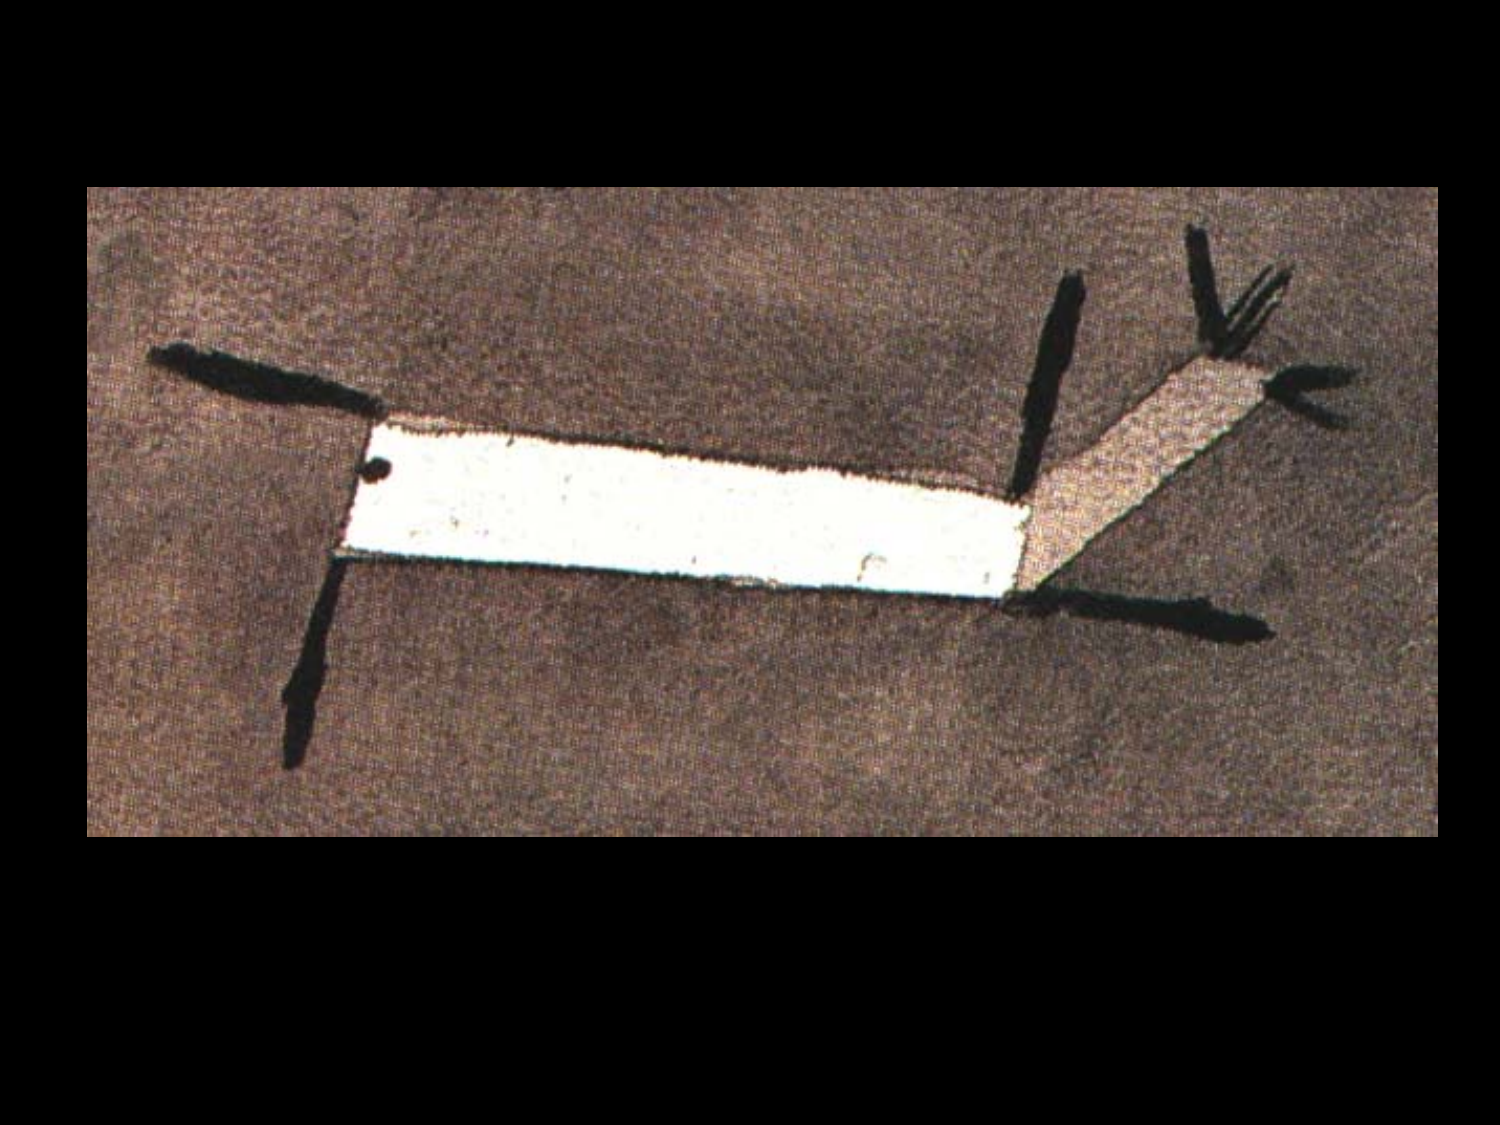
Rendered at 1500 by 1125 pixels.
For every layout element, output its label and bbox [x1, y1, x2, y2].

picture [87, 187, 1438, 837]
